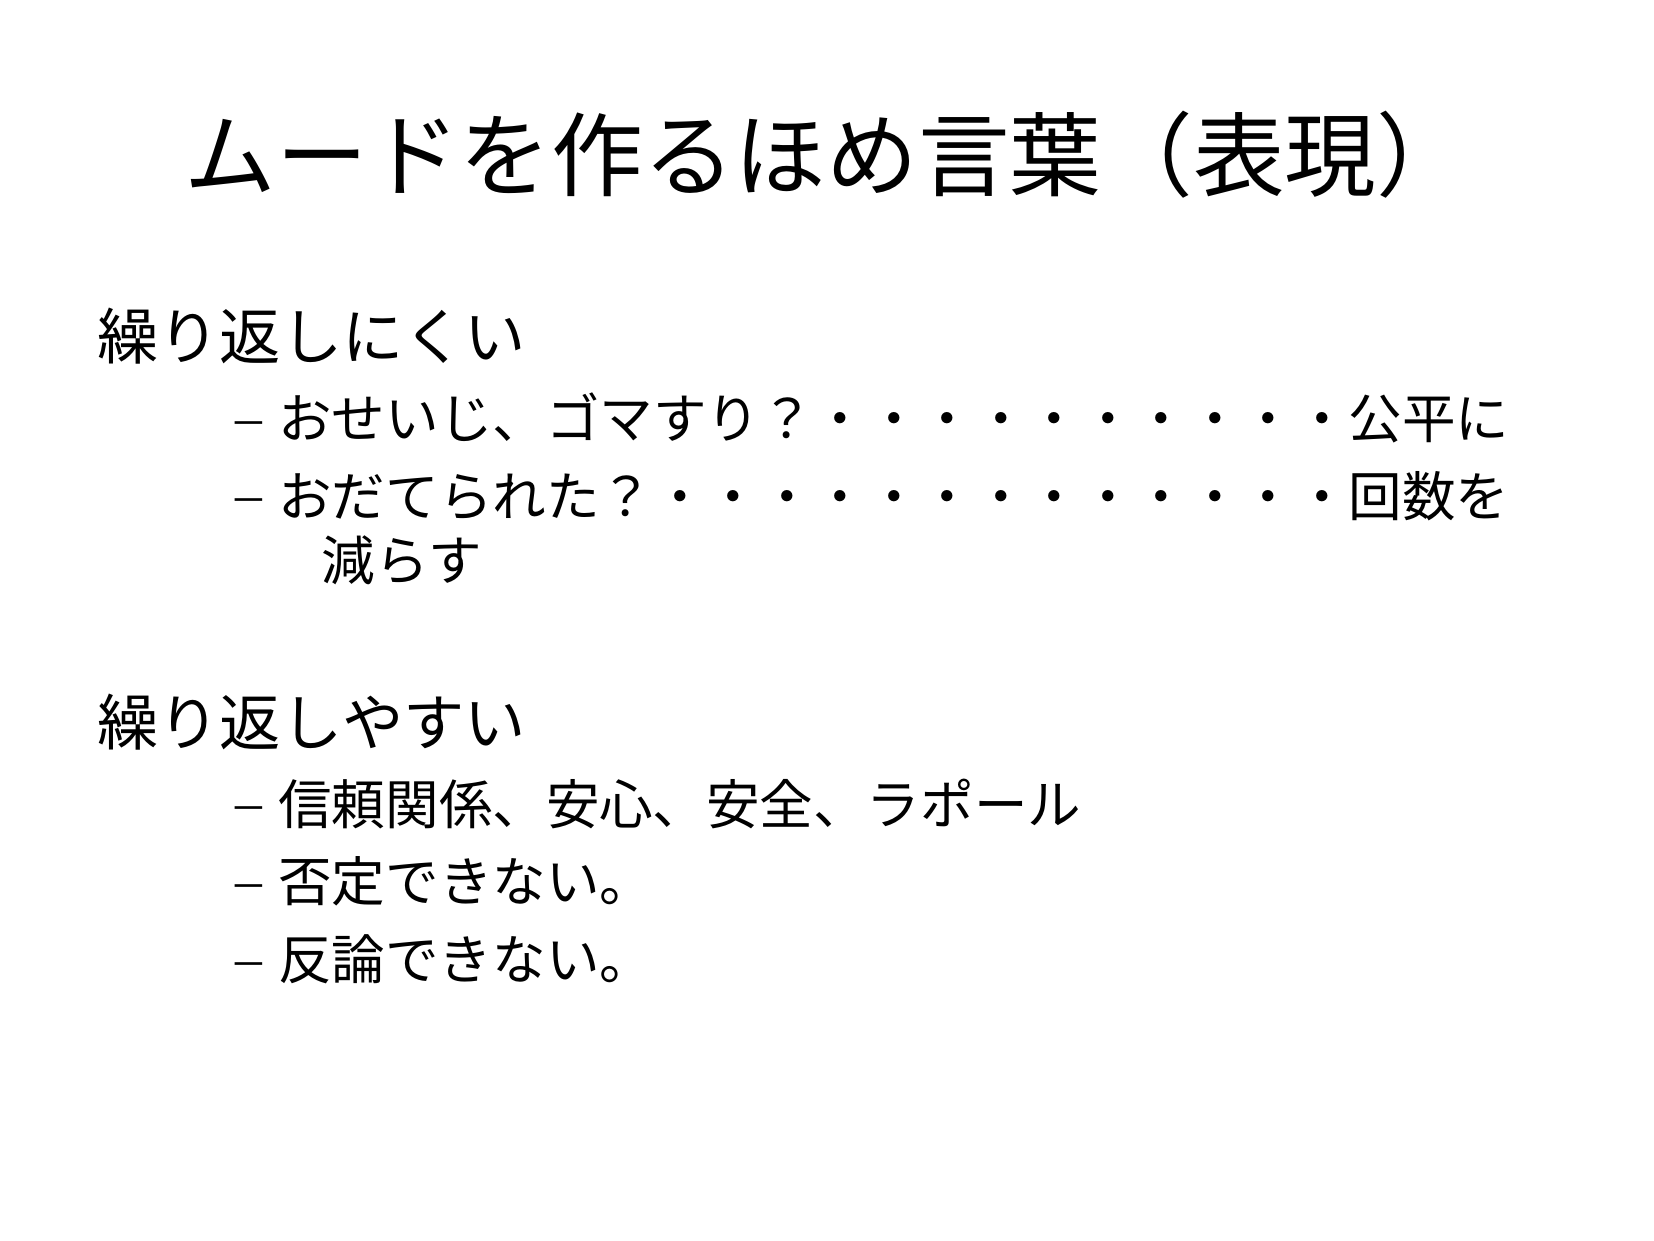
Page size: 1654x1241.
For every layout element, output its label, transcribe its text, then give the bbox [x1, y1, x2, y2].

list 繰り返しにくい おせいじ、ゴマすり？・・・・・・・・・・公平に おだてられた？・・・・・・・・・・・・・回数を減らす 繰り返しやすい 信頼関係、安心、安全、ラポール 否定できない。 反論できない。 [82, 290, 1571, 1010]
title ムードを作るほめ言葉（表現） [82, 49, 1571, 257]
